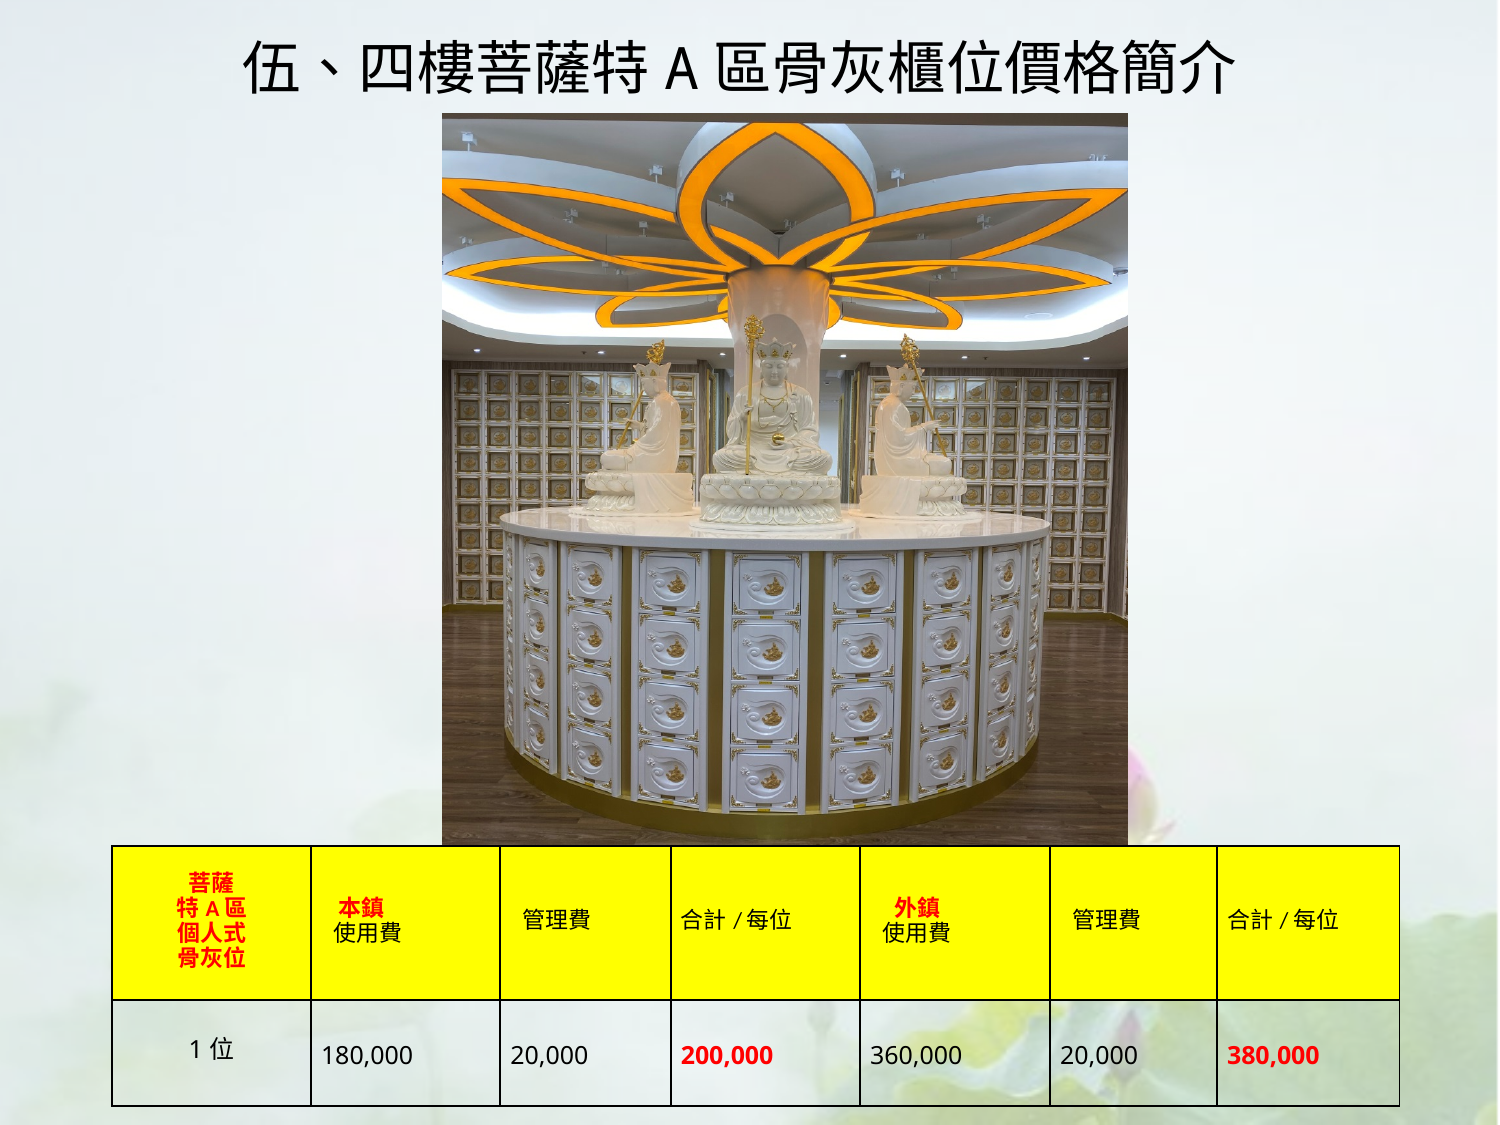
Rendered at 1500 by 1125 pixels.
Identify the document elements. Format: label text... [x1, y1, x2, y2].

table_header 菩薩 特A區 個人式 骨灰位 [113, 847, 310, 999]
picture [442, 114, 1128, 845]
table_cell 20,000 [501, 1001, 670, 1105]
table_cell 180,000 [312, 1001, 499, 1105]
table_header 管理費 [1051, 847, 1216, 999]
table_cell 360,000 [861, 1001, 1049, 1105]
table_cell 380,000 [1218, 1001, 1399, 1105]
table_header 管理費 [501, 847, 670, 999]
table_cell 20,000 [1051, 1001, 1216, 1105]
title 伍、四樓菩薩特A區骨灰櫃位價格簡介 [64, 19, 1415, 114]
table_header 合計/每位 [672, 847, 859, 999]
table_cell 1位 [113, 1001, 310, 1105]
table_header 外鎮 使用費 [861, 847, 1049, 999]
table_cell 200,000 [672, 1001, 859, 1105]
table_header 本鎮 使用費 [312, 847, 499, 999]
table_header 合計/每位 [1218, 847, 1399, 999]
